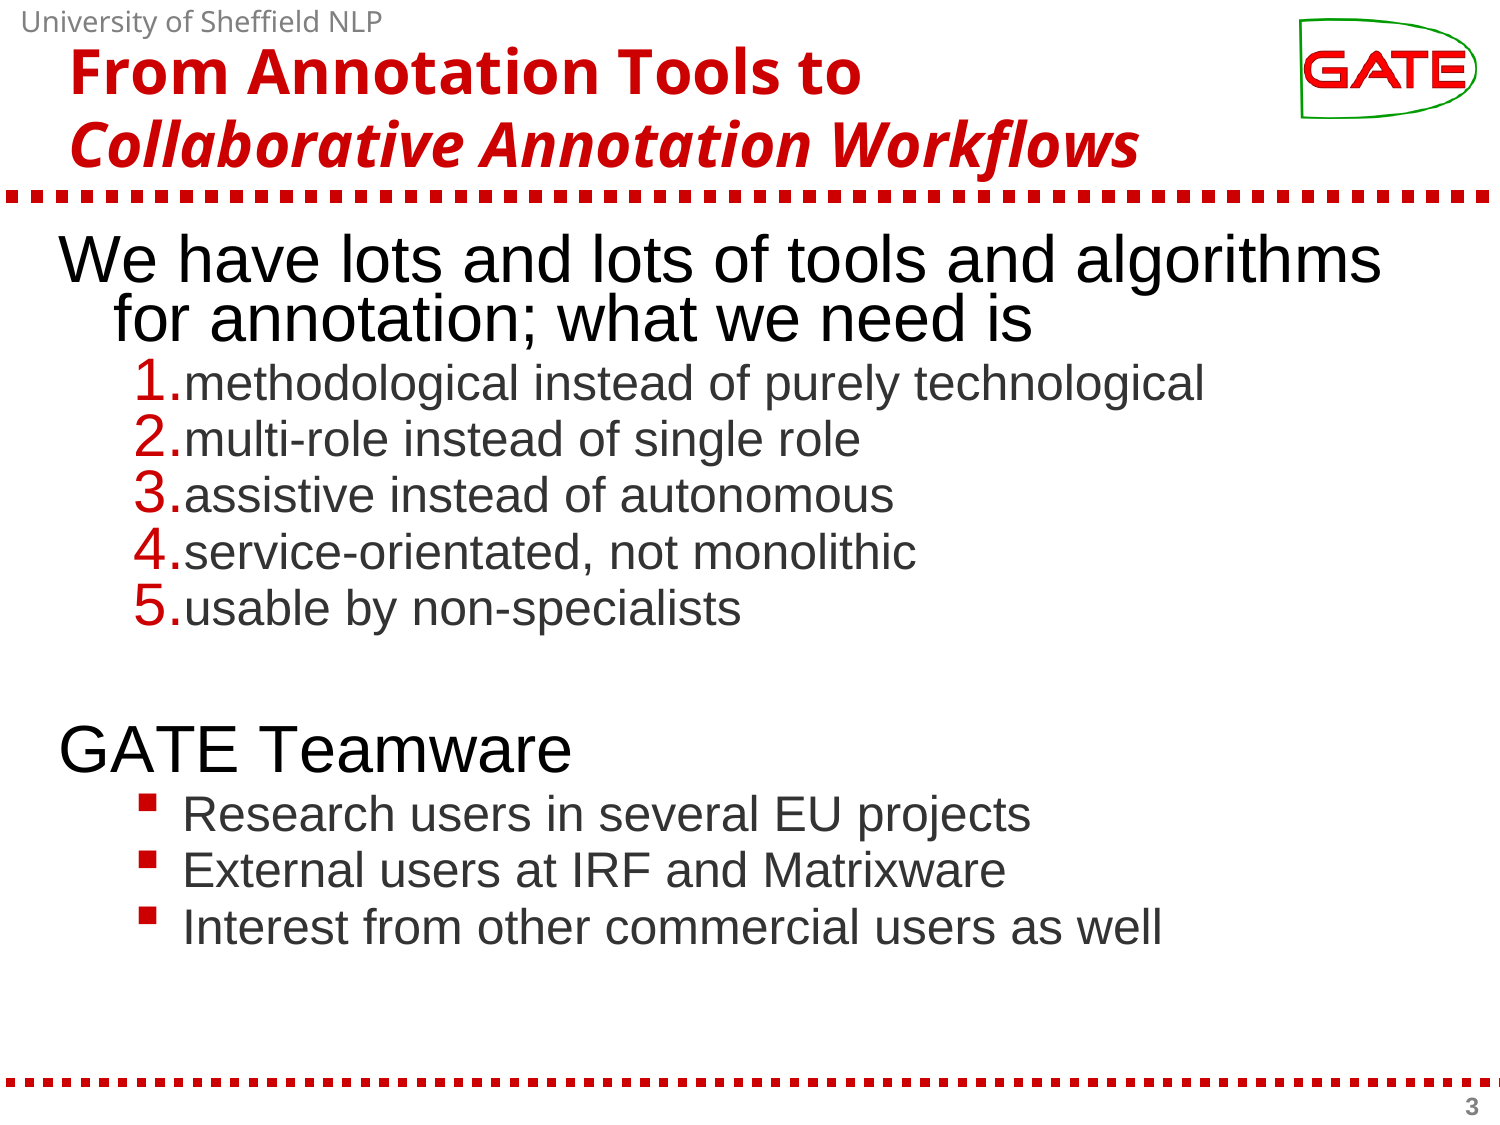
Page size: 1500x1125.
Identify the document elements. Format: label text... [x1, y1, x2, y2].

picture [1299, 18, 1477, 119]
title From Annotation Tools to Collaborative Annotation Workflows [68, 21, 1418, 197]
text_box <number> [1144, 1082, 1495, 1125]
list We have lots and lots of tools and algorithms for annotation; what we need is methodological instead of purely technological multi-role instead of single role assistive instead of autonomous service-orientated, not monolithic usable by non-specialists GATE Teamware Research users in several EU projects External users at IRF and Matrixware Interest from other commercial users as well [59, 236, 1425, 1098]
